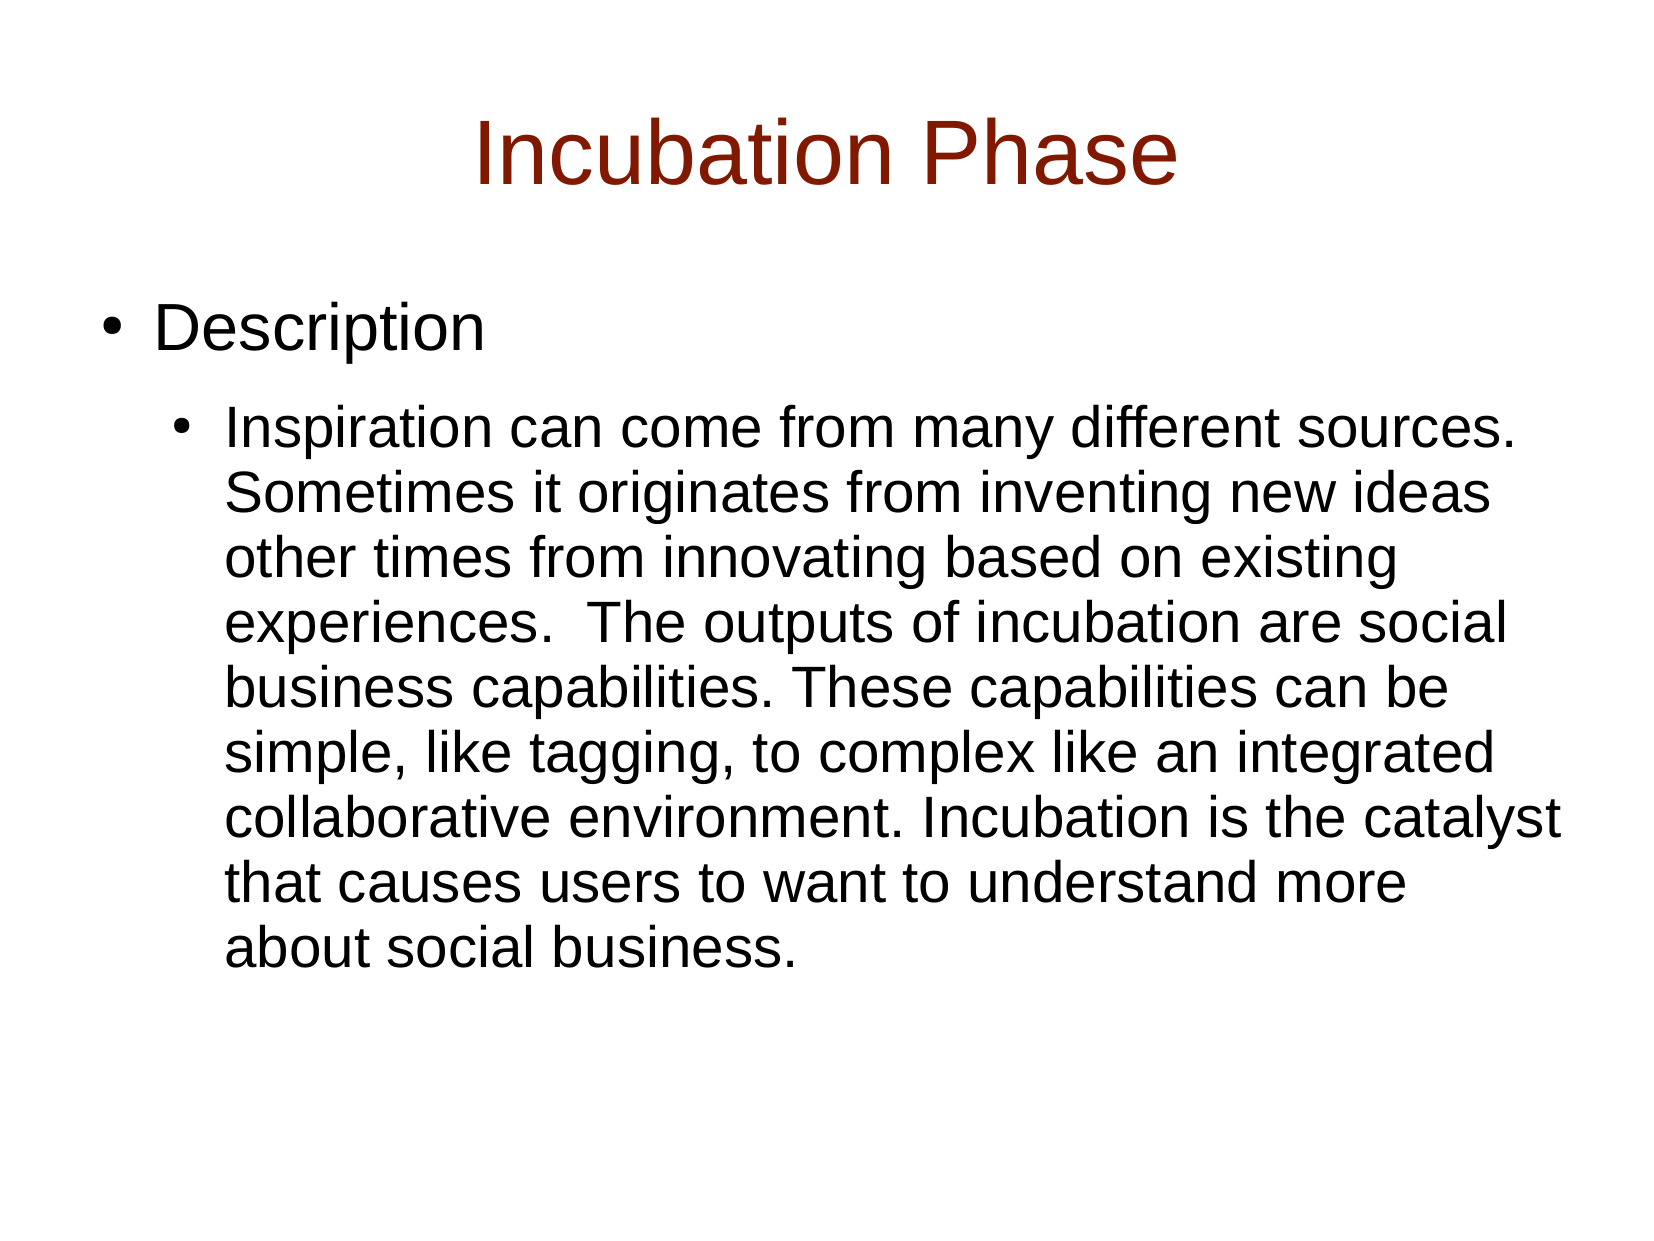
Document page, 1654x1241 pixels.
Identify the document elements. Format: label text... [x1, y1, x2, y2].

title Incubation Phase [82, 56, 1571, 250]
list Description Inspiration can come from many different sources. Sometimes it originates from inventing new ideas other times from innovating based on existing experiences. The outputs of incubation are social business capabilities. These capabilities can be simple, like tagging, to complex like an integrated collaborative environment. Incubation is the catalyst that causes users to want to understand more about social business. [82, 290, 1571, 1094]
